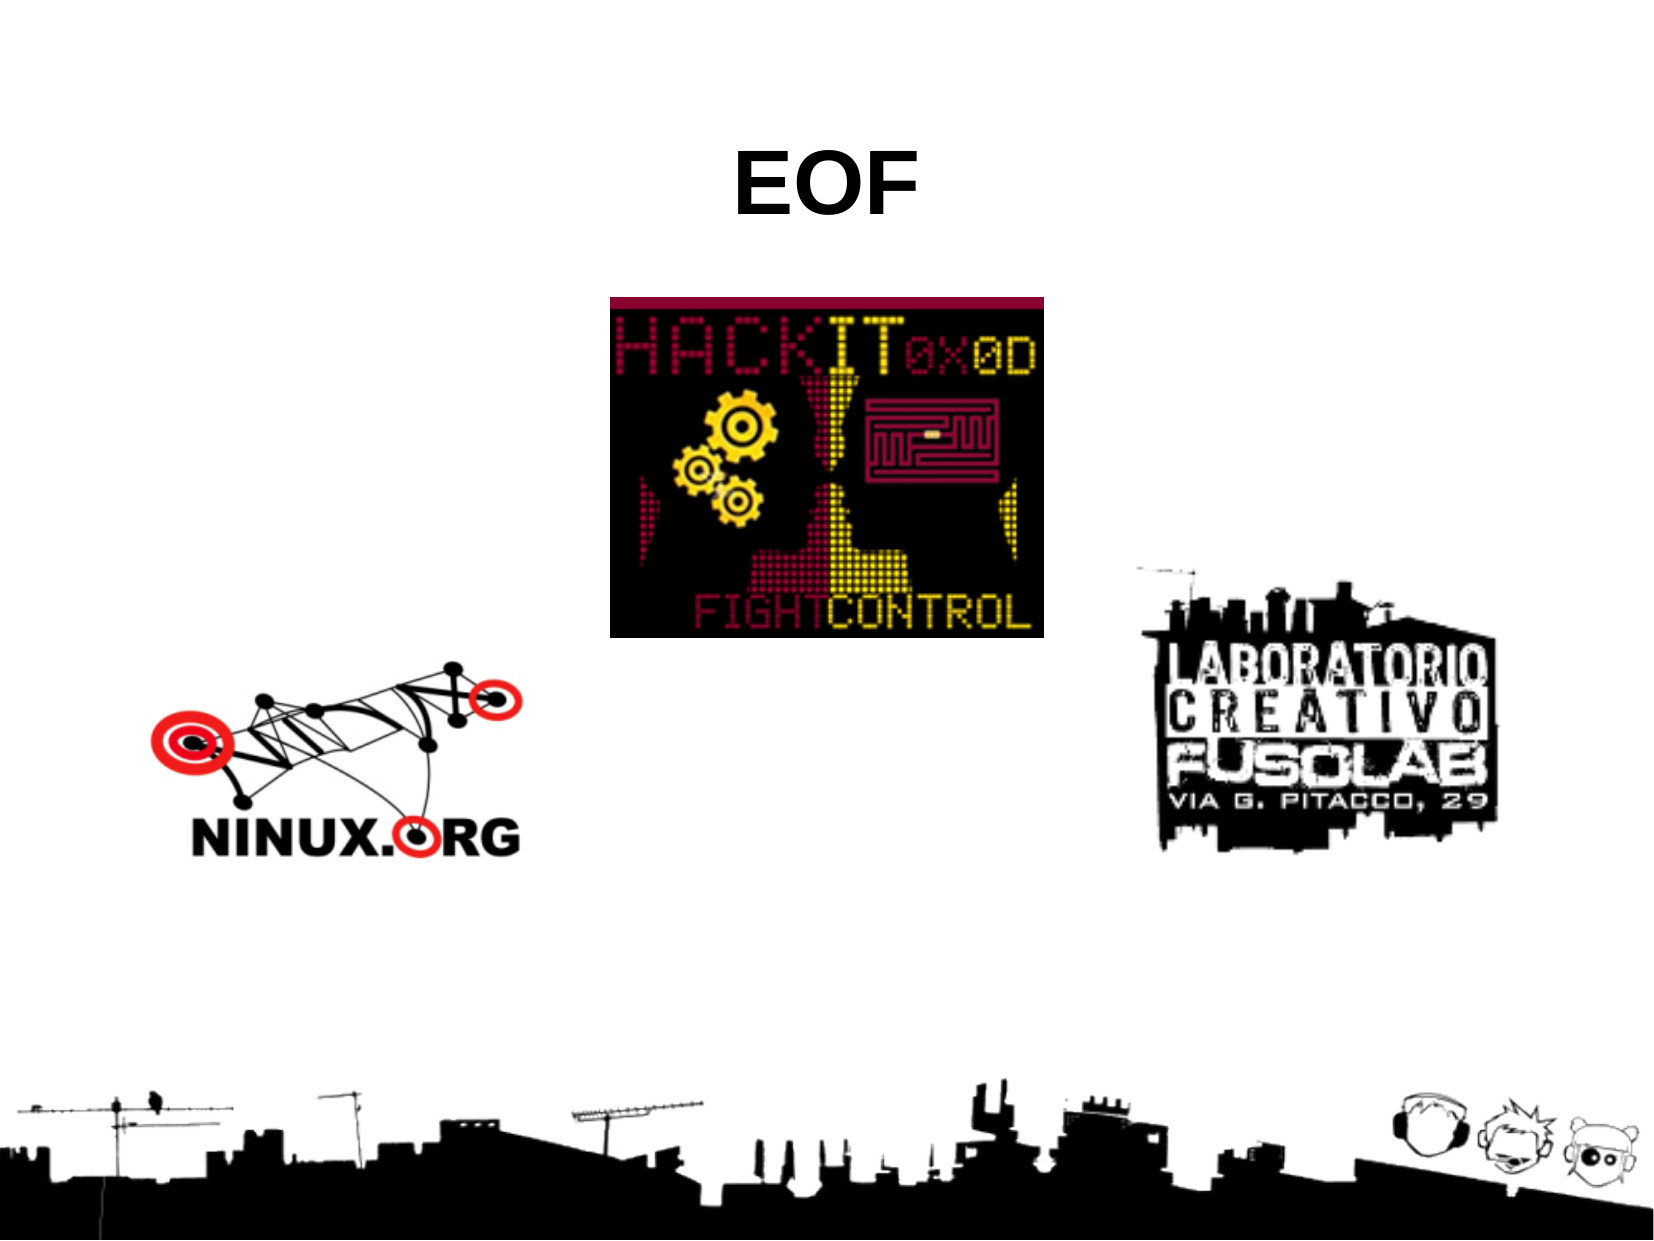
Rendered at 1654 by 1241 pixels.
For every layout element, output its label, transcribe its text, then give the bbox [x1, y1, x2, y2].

picture [0, 1077, 1654, 1240]
picture [610, 297, 1044, 638]
title EOF [82, 78, 1571, 287]
picture [150, 661, 526, 863]
picture [1125, 560, 1511, 863]
